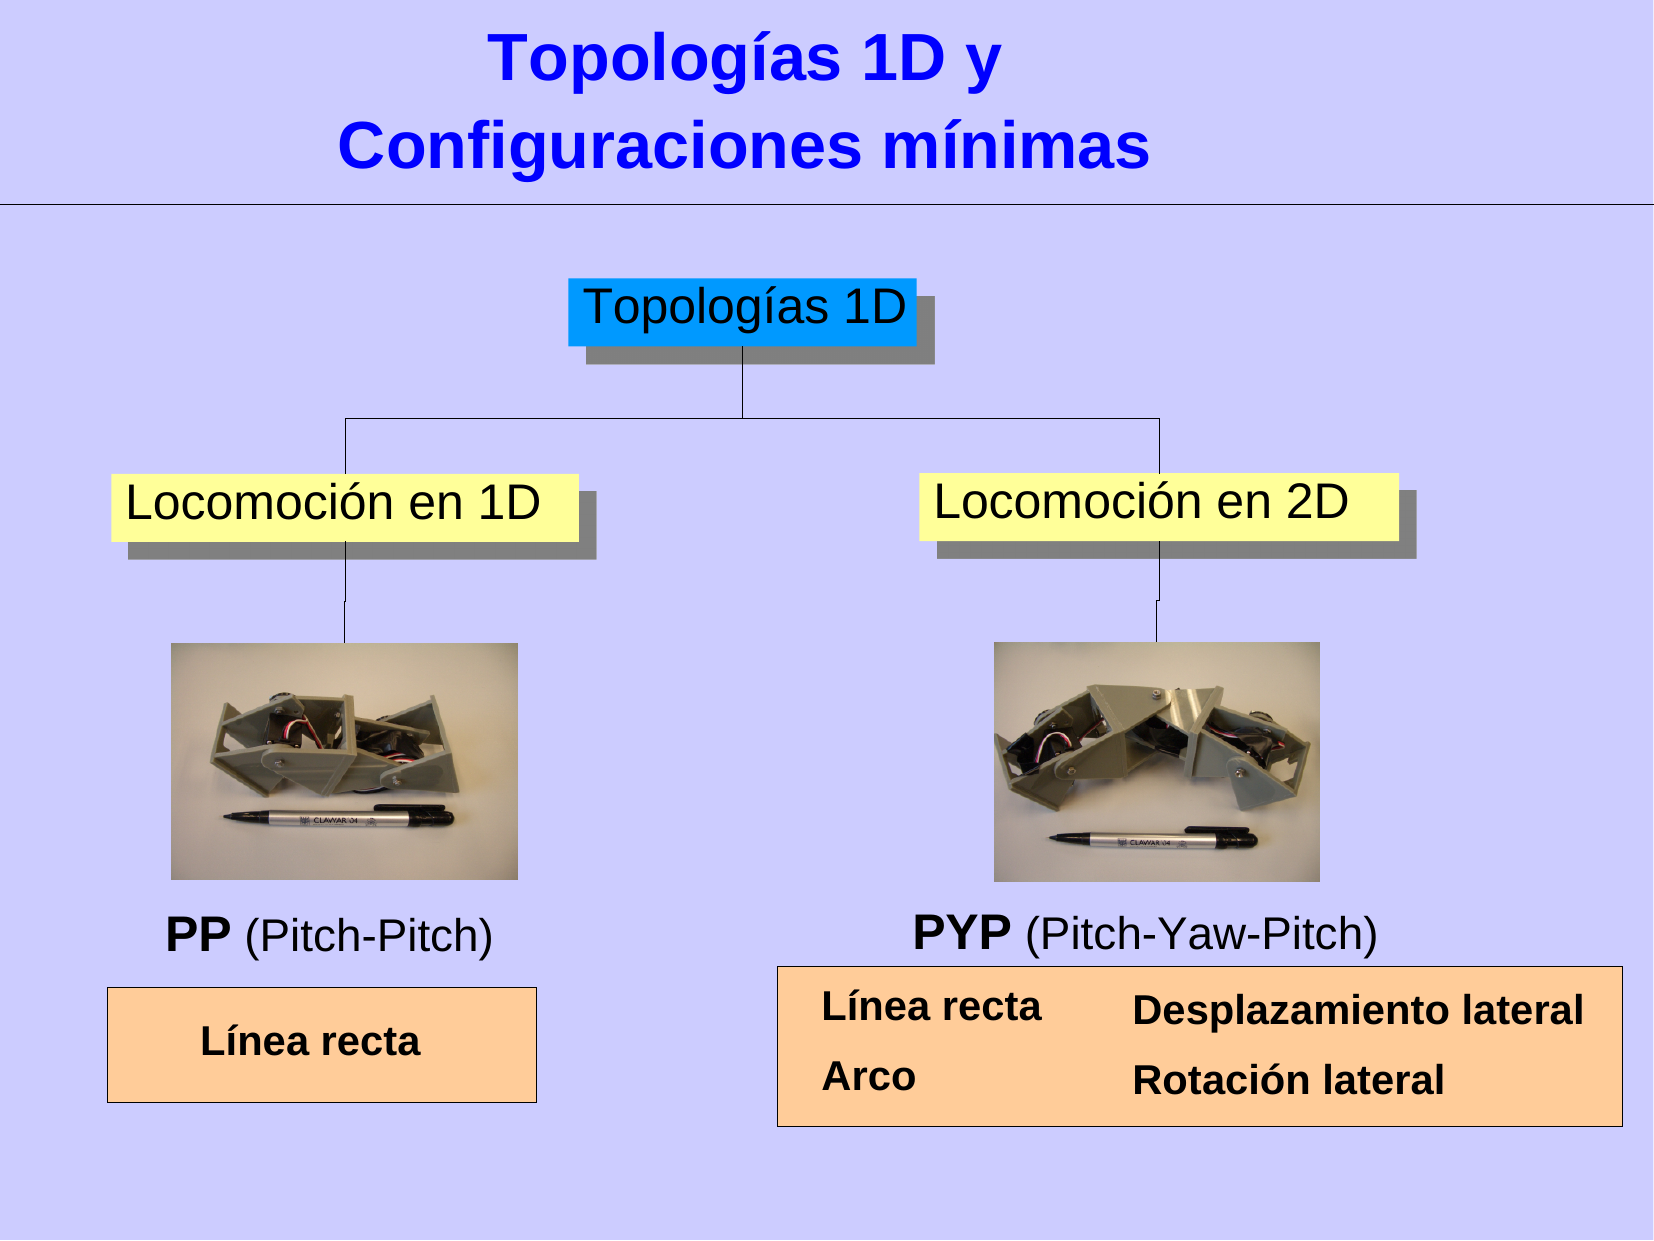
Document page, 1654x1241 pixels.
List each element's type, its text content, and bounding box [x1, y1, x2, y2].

text_box [777, 966, 1623, 1127]
text_box Locomoción en 1D [111, 473, 579, 542]
text_box [107, 987, 537, 1103]
text_box Línea recta [188, 1017, 464, 1074]
text_box Locomoción en 2D [919, 473, 1400, 542]
picture [171, 643, 518, 880]
picture [994, 642, 1320, 882]
text_box PP (Pitch-Pitch) [165, 905, 516, 962]
text_box PYP (Pitch-Yaw-Pitch) [912, 904, 1414, 961]
title Topologías 1D y Configuraciones mínimas [117, 0, 1393, 191]
text_box Topologías 1D [568, 278, 917, 347]
text_box Línea recta Arco [809, 983, 1102, 1100]
text_box Desplazamiento lateral Rotación lateral [1120, 986, 1613, 1104]
